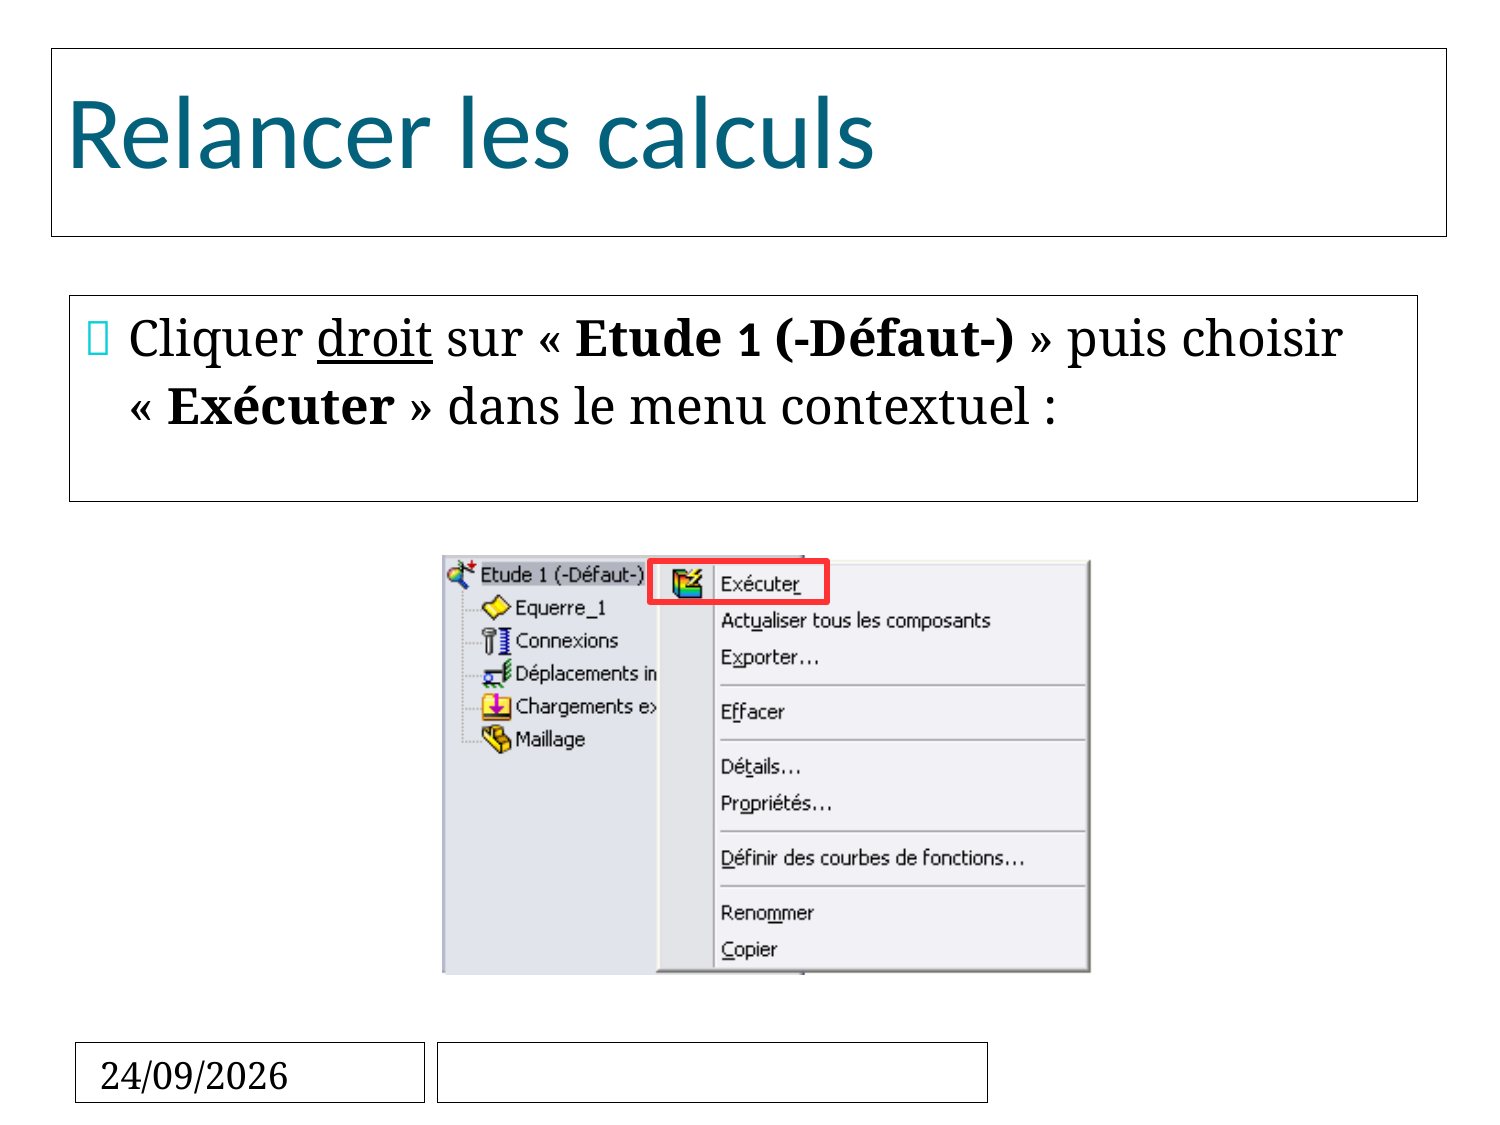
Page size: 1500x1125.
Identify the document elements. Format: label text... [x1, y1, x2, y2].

list Cliquer droit sur « Etude 1 (-Défaut-) » puis choisir « Exécuter » dans le menu contextuel : [69, 295, 1418, 502]
title Relancer les calculs [51, 48, 1447, 237]
picture [442, 555, 1093, 975]
